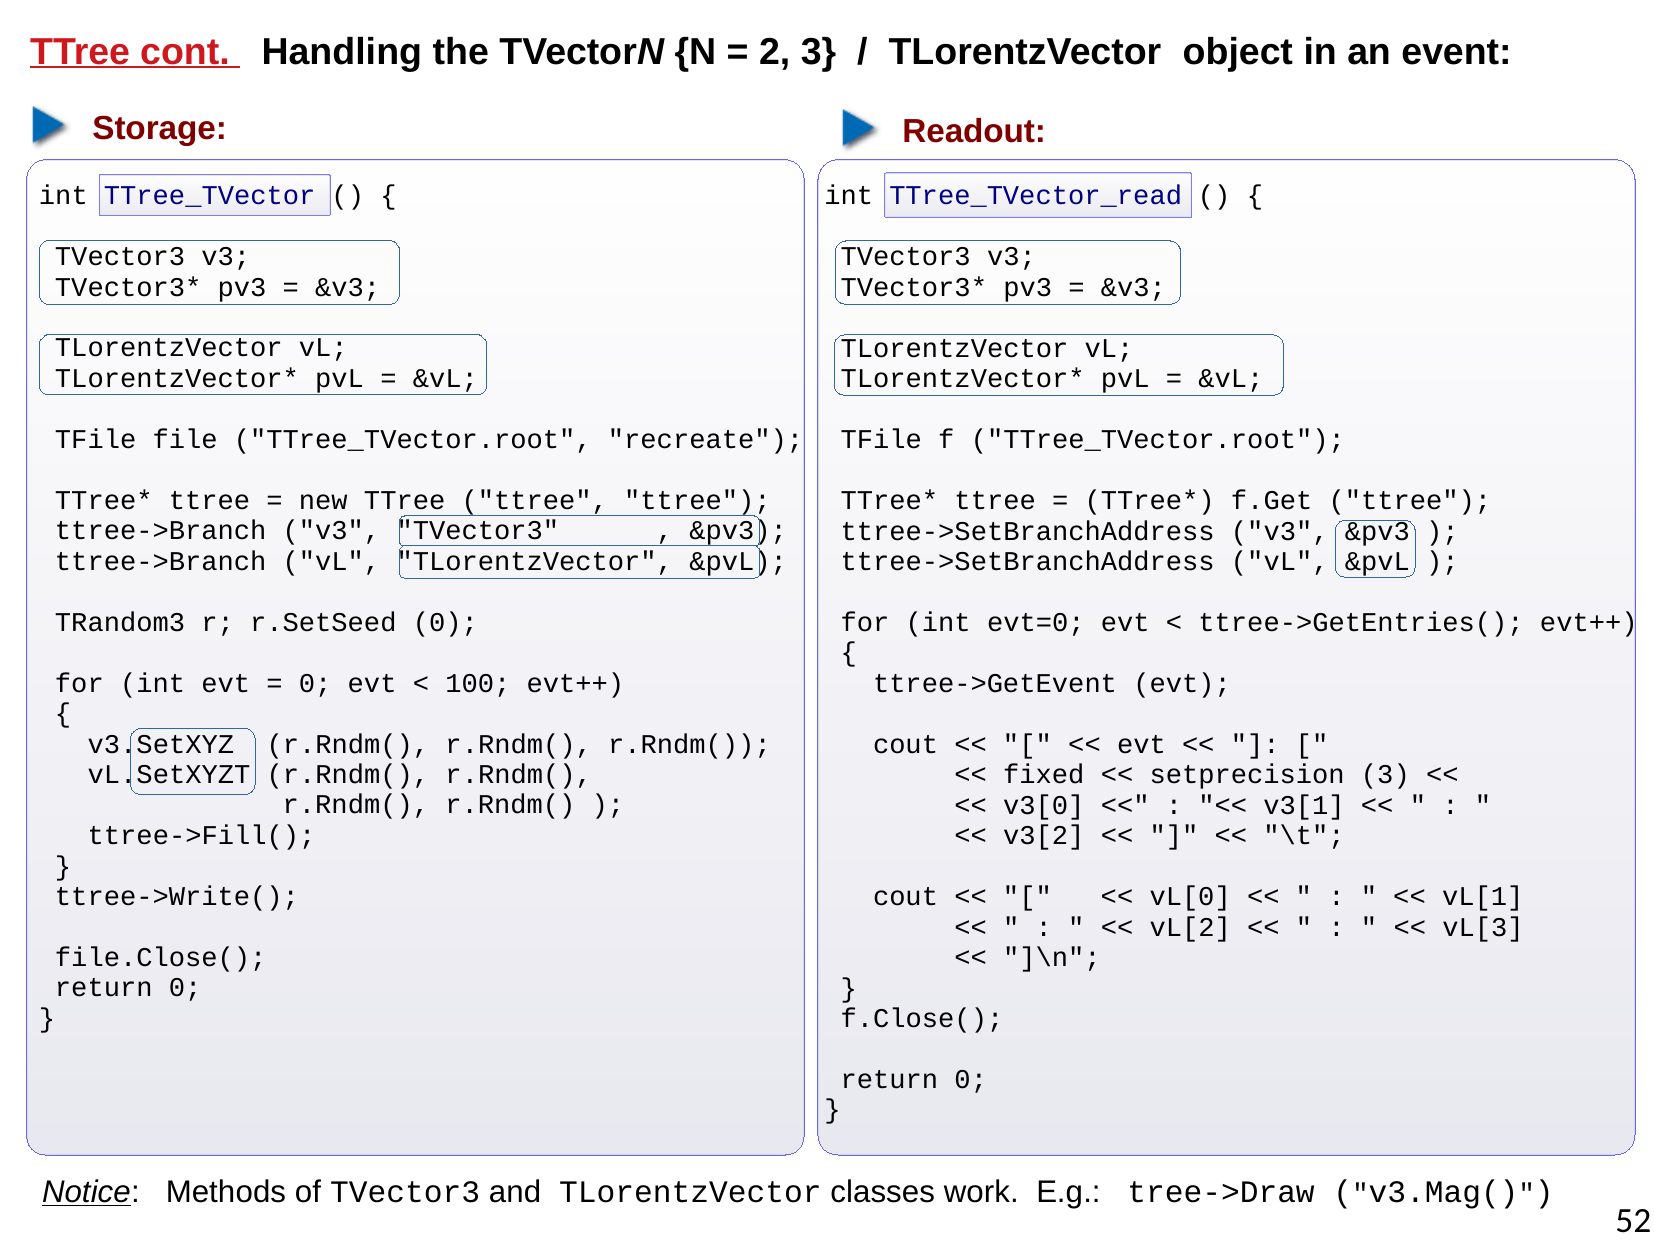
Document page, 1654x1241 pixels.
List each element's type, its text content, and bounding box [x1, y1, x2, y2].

text_box Readout: [825, 105, 1066, 157]
text_box int TTree_TVector () { TVector3 v3; TVector3* pv3 = &v3; TLorentzVector vL; TLorentzVector* pvL = &vL; TFile file ("TTree_TVector.root", "recreate"); TTree* ttree = new TTree ("ttree", "ttree"); ttree->Branch ("v3", "TVector3" , &pv3); ttree->Branch ("vL", "TLorentzVector", &pvL); TRandom3 r; r.SetSeed (0); for (int evt = 0; evt < 100; evt++) { v3.SetXYZ (r.Rndm(), r.Rndm(), r.Rndm()); vL.SetXYZT (r.Rndm(), r.Rndm(), r.Rndm(), r.Rndm() ); ttree->Fill(); } ttree->Write(); file.Close(); return 0; } [24, 174, 832, 1137]
text_box [1613, 159, 1635, 174]
text_box TTree cont. Handling the TVectorN {N = 2, 3} / TLorentzVector object in an event: Storage: [15, 22, 1613, 191]
text_box int TTree_TVector_read () { TVector3 v3; TVector3* pv3 = &v3; TLorentzVector vL; TLorentzVector* pvL = &vL; TFile f ("TTree_TVector.root"); TTree* ttree = (TTree*) f.Get ("ttree"); ttree->SetBranchAddress ("v3", &pv3 ); ttree->SetBranchAddress ("vL", &pvL ); for (int evt=0; evt < ttree->GetEntries(); evt++) { ttree->GetEvent (evt); cout << "[" << evt << "]: [" << fixed << setprecision (3) << << v3[0] <<" : "<< v3[1] << " : " << v3[2] << "]" << "\t"; cout << "[" << vL[0] << " : " << vL[1] << " : " << vL[2] << " : " << vL[3] << "]\n"; } f.Close(); return 0; } [832, 174, 1654, 1135]
text_box [818, 1135, 1635, 1156]
text_box Notice: Methods of TVector3 and TLorentzVector classes work. E.g.: tree->Draw ("v3.Mag()") [27, 1167, 1586, 1220]
text_box [26, 1137, 804, 1156]
